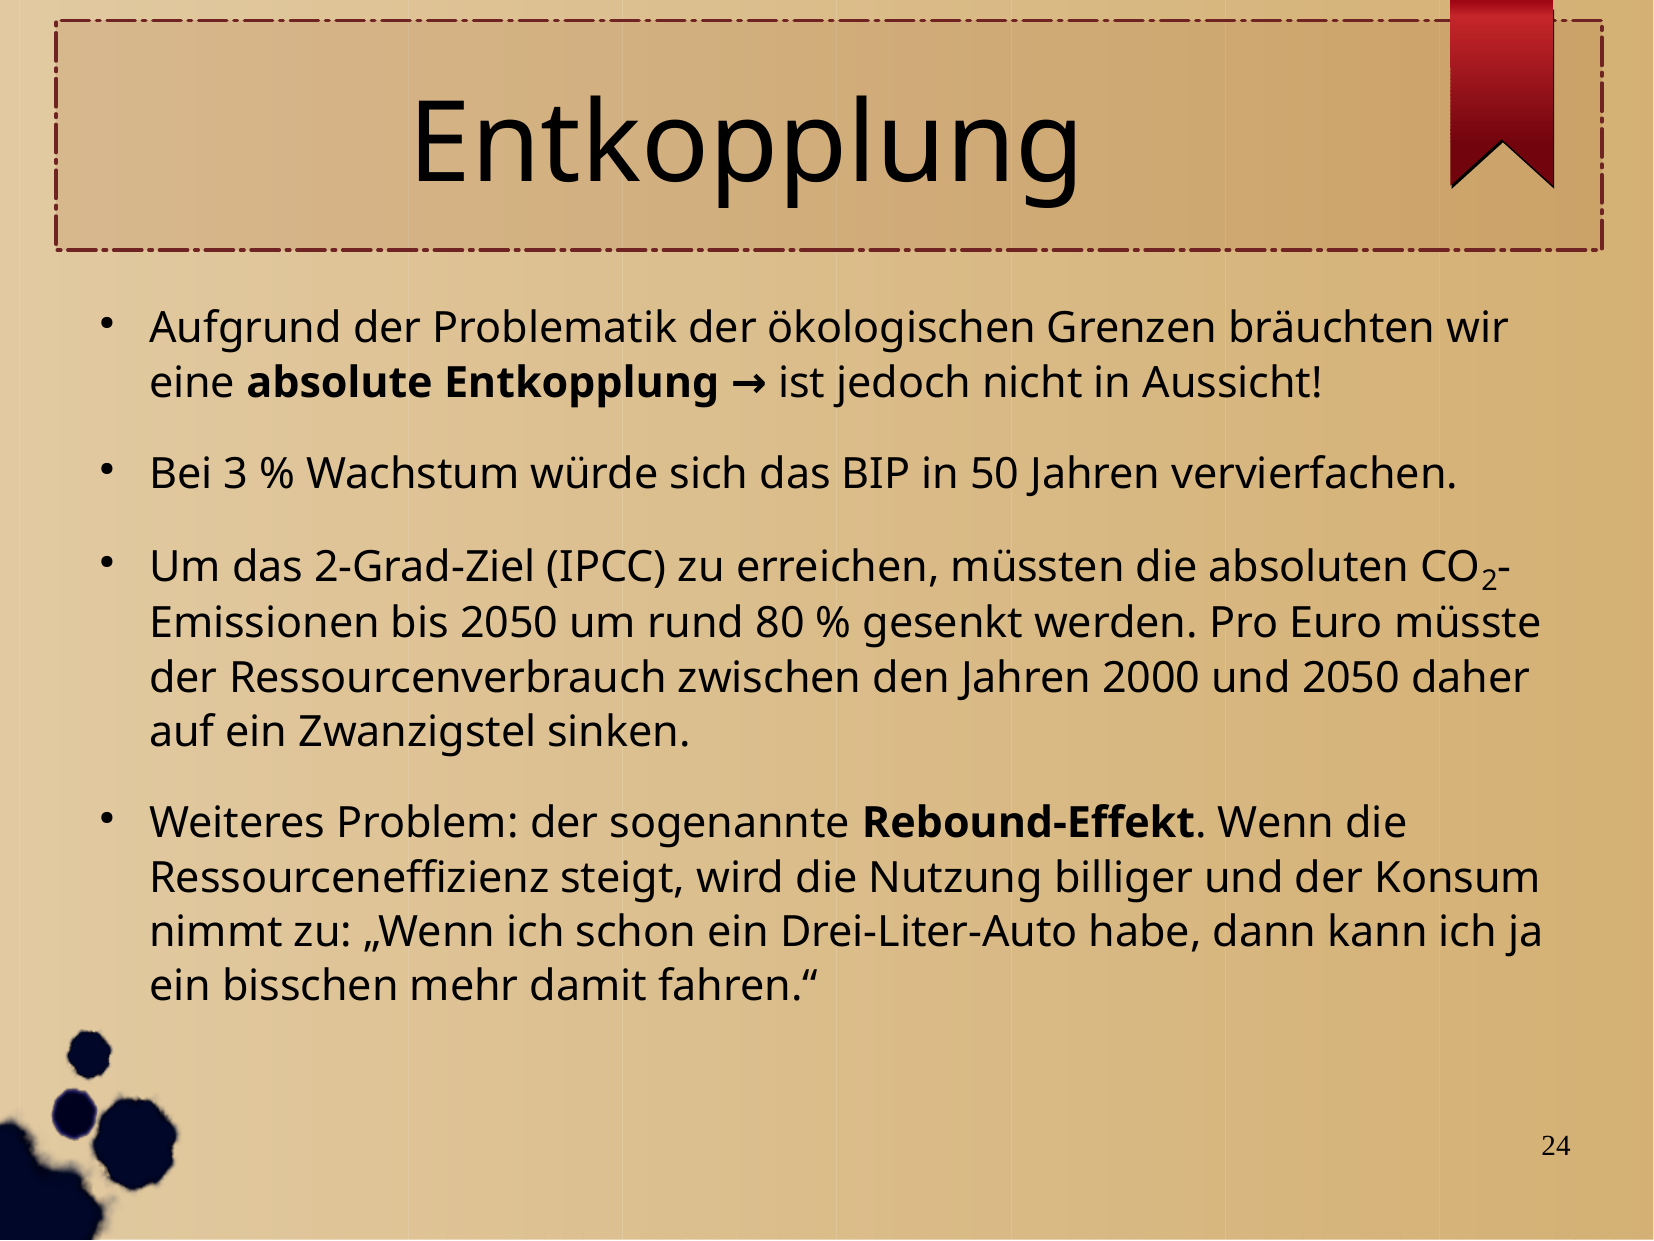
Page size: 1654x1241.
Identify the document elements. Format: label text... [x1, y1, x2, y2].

list Aufgrund der Problematik der ökologischen Grenzen bräuchten wir eine absolute Entkopplung → ist jedoch nicht in Aussicht! Bei 3 % Wachstum würde sich das BIP in 50 Jahren vervierfachen. Um das 2-Grad-Ziel (IPCC) zu erreichen, müssten die absoluten CO2-Emissionen bis 2050 um rund 80 % gesenkt werden. Pro Euro müsste der Ressourcenverbrauch zwischen den Jahren 2000 und 2050 daher auf ein Zwanzigstel sinken. Weiteres Problem: der sogenannte Rebound-Effekt. Wenn die Ressourceneffizienz steigt, wird die Nutzung billiger und der Konsum nimmt zu: „Wenn ich schon ein Drei-Liter-Auto habe, dann kann ich ja ein bisschen mehr damit fahren.“ [82, 299, 1571, 1019]
title Entkopplung [82, 47, 1412, 229]
